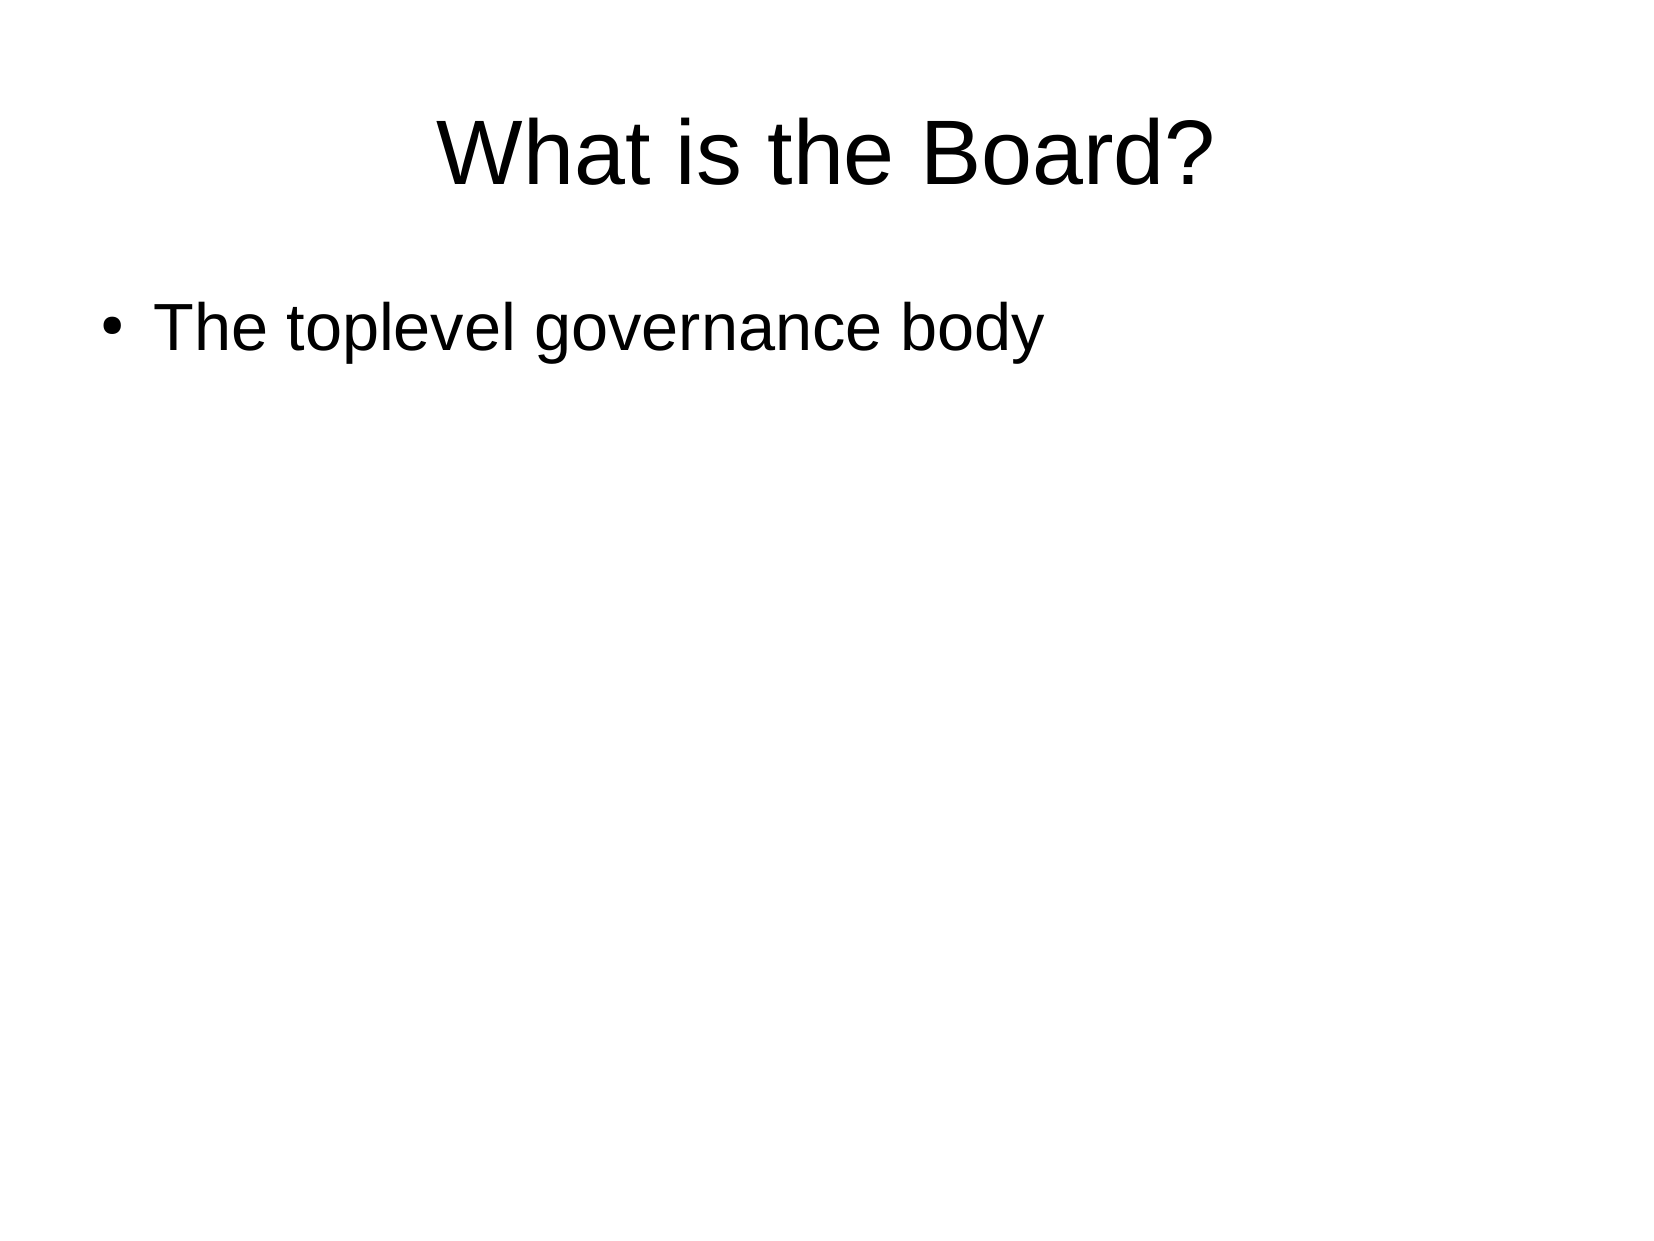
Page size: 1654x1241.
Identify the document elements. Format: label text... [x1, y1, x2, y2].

list The toplevel governance body [82, 290, 1571, 1010]
title What is the Board? [82, 49, 1571, 257]
